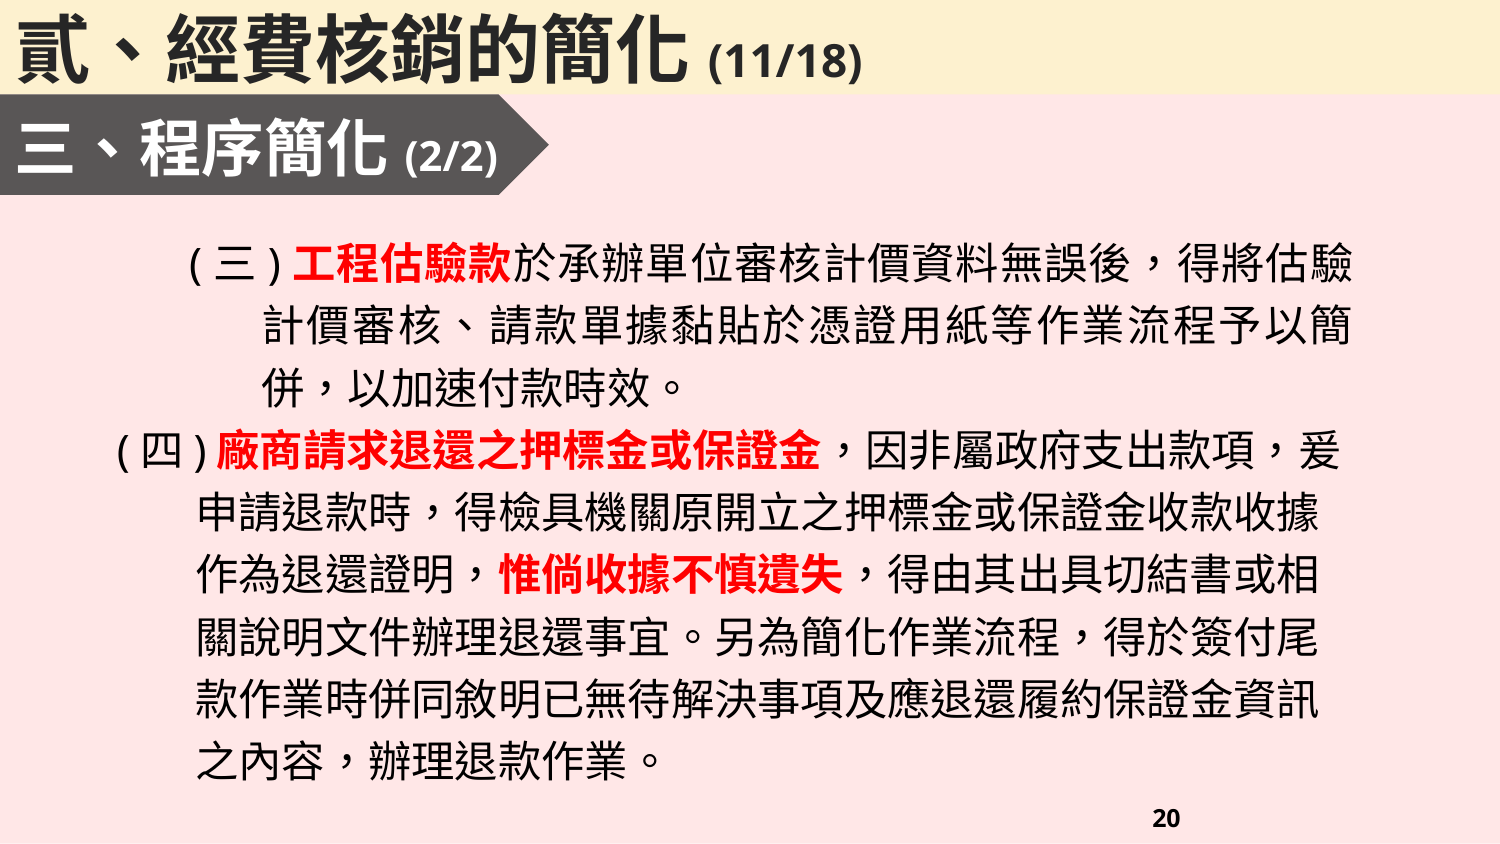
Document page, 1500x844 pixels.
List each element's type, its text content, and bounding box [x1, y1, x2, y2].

text_box 貳、經費核銷的簡化(11/18) [0, 0, 1500, 95]
text_box [0, 94, 1500, 844]
text_box 19 [1137, 671, 1498, 844]
list (三)工程估驗款於承辦單位審核計價資料無誤後，得將估驗計價審核、請款單據黏貼於憑證用紙等作業流程予以簡併，以加速付款時效。 (四)廠商請求退還之押標金或保證金，因非屬政府支出款項，爰 申請退款時，得檢具機關原開立之押標金或保證金收款收據 作為退還證明，惟倘收據不慎遺失，得由其出具切結書或相 關說明文件辦理退還事宜。另為簡化作業流程，得於簽付尾 款作業時併同敘明已無待解決事項及應退還履約保證金資訊 之內容，辦理退款作業。 [101, 218, 1369, 809]
text_box 三、程序簡化(2/2) [0, 97, 529, 195]
